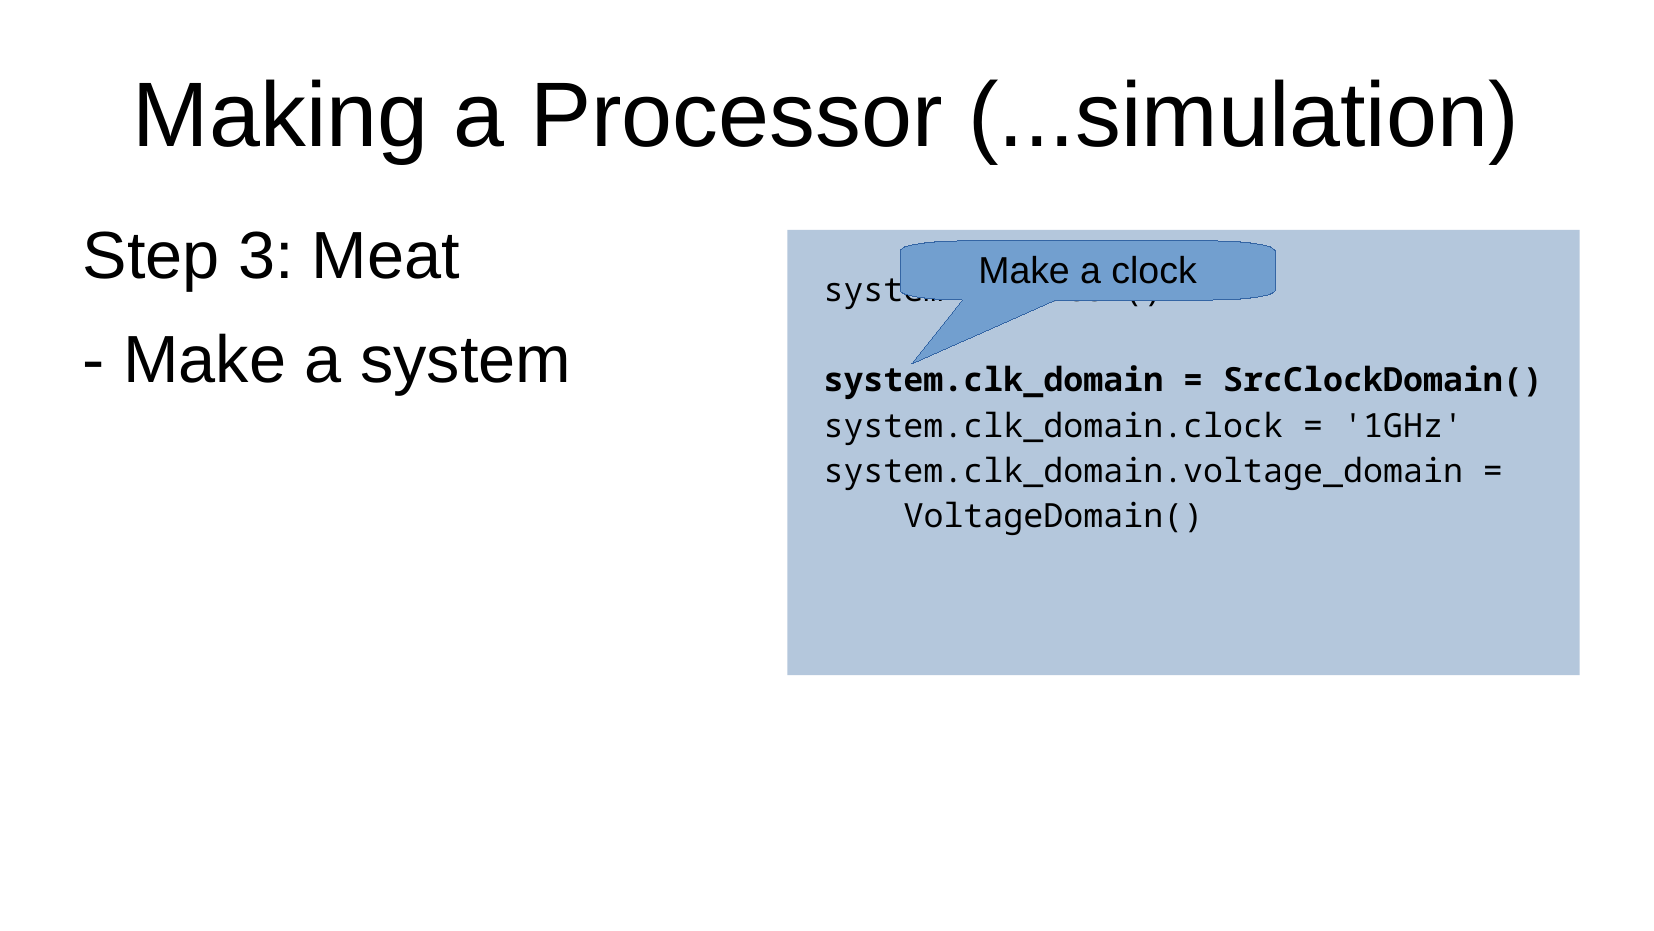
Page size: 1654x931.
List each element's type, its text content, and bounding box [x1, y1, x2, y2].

list Step 3: Meat - Make a system [82, 217, 809, 451]
title Making a Processor (...simulation) [82, 37, 1571, 193]
text_box Make a clock [900, 240, 1276, 364]
text_box system = System() system.clk_domain = SrcClockDomain() system.clk_domain.clock = '1GHz' system.clk_domain.voltage_domain = VoltageDomain() [787, 229, 1580, 676]
